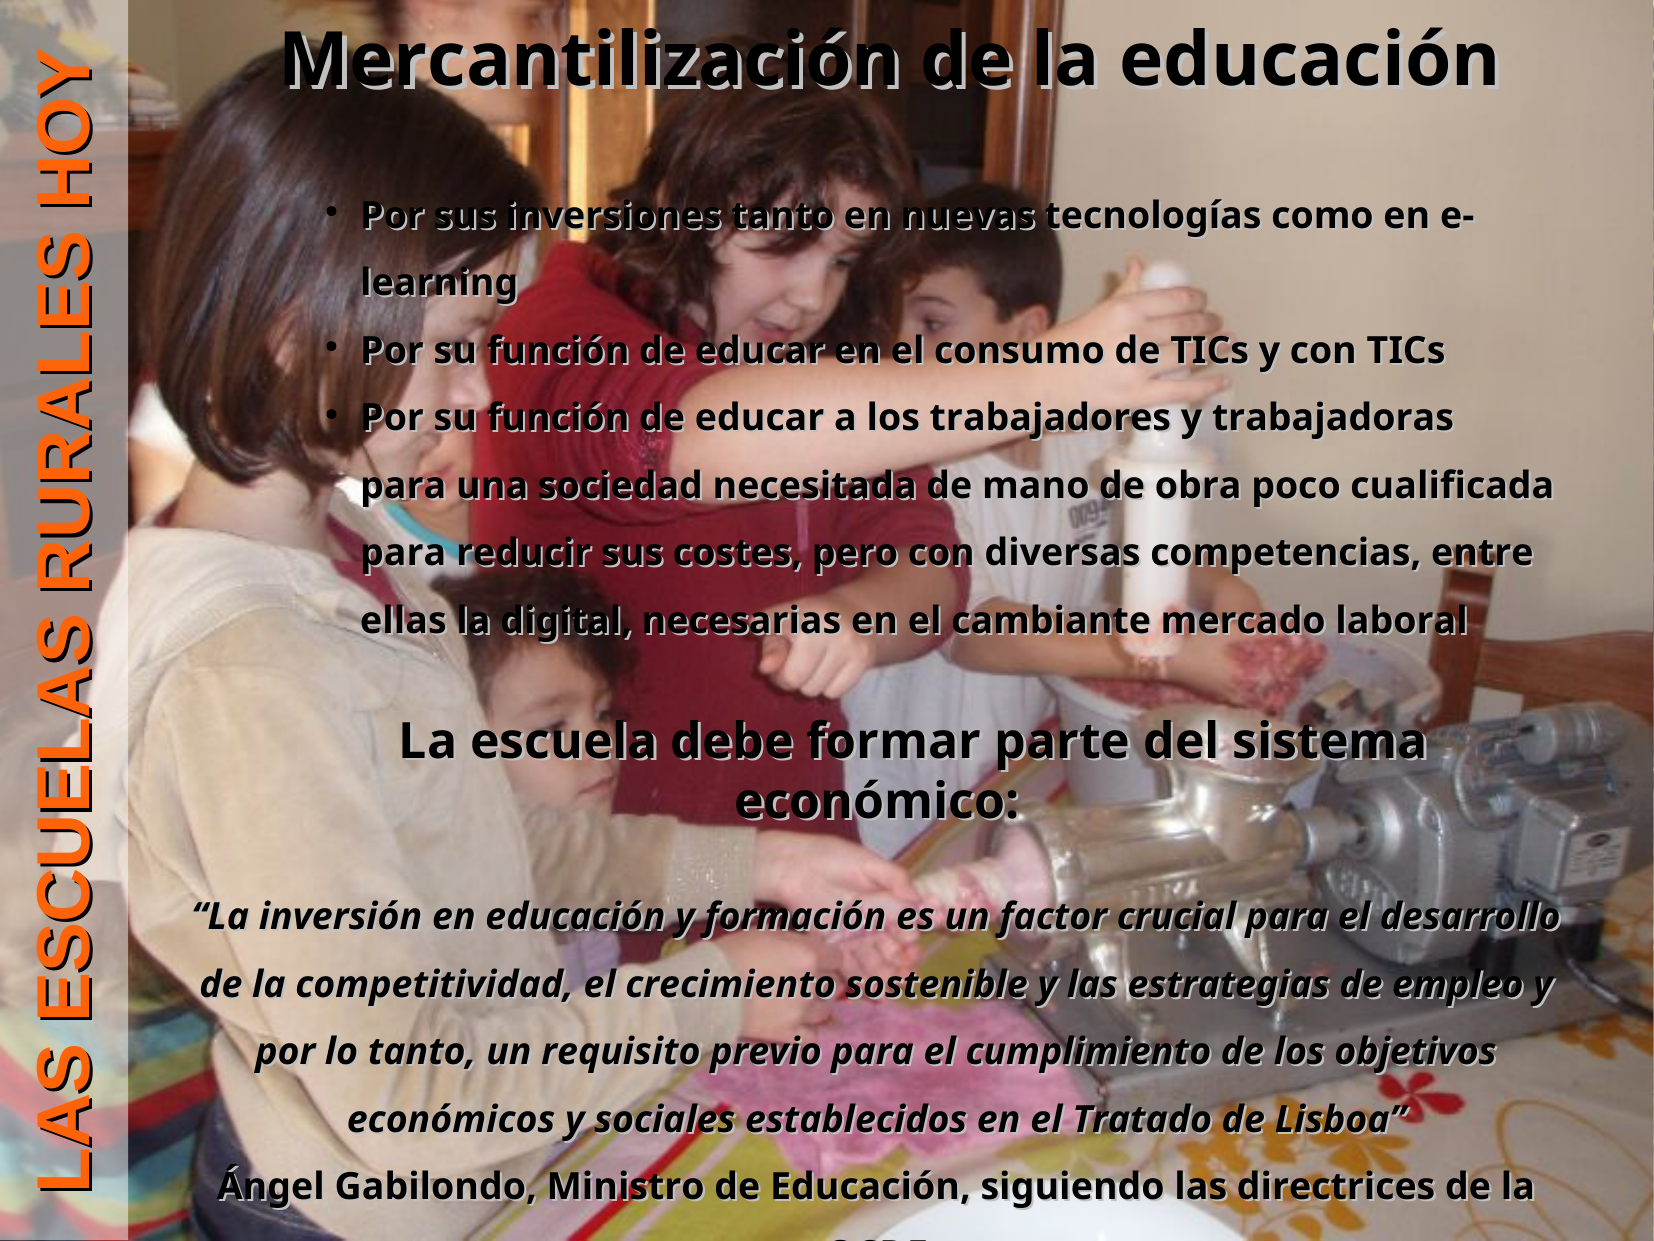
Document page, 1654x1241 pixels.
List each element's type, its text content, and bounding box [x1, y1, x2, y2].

text_box Mercantilización de la educación Por sus inversiones tanto en nuevas tecnologías como en e-learning Por su función de educar en el consumo de TICs y con TICs Por su función de educar a los trabajadores y trabajadoras para una sociedad necesitada de mano de obra poco cualificada para reducir sus costes, pero con diversas competencias, entre ellas la digital, necesarias en el cambiante mercado laboral La escuela debe formar parte del sistema económico: “La inversión en educación y formación es un factor crucial para el desarrollo de la competitividad, el crecimiento sostenible y las estrategias de empleo y por lo tanto, un requisito previo para el cumplimiento de los objetivos económicos y sociales establecidos en el Tratado de Lisboa” Ángel Gabilondo, Ministro de Educación, siguiendo las directrices de la OCDE [183, 59, 1571, 1182]
picture [129, 0, 1654, 1241]
text_box LAS ESCUELAS RURALES HOY [0, 0, 129, 1241]
